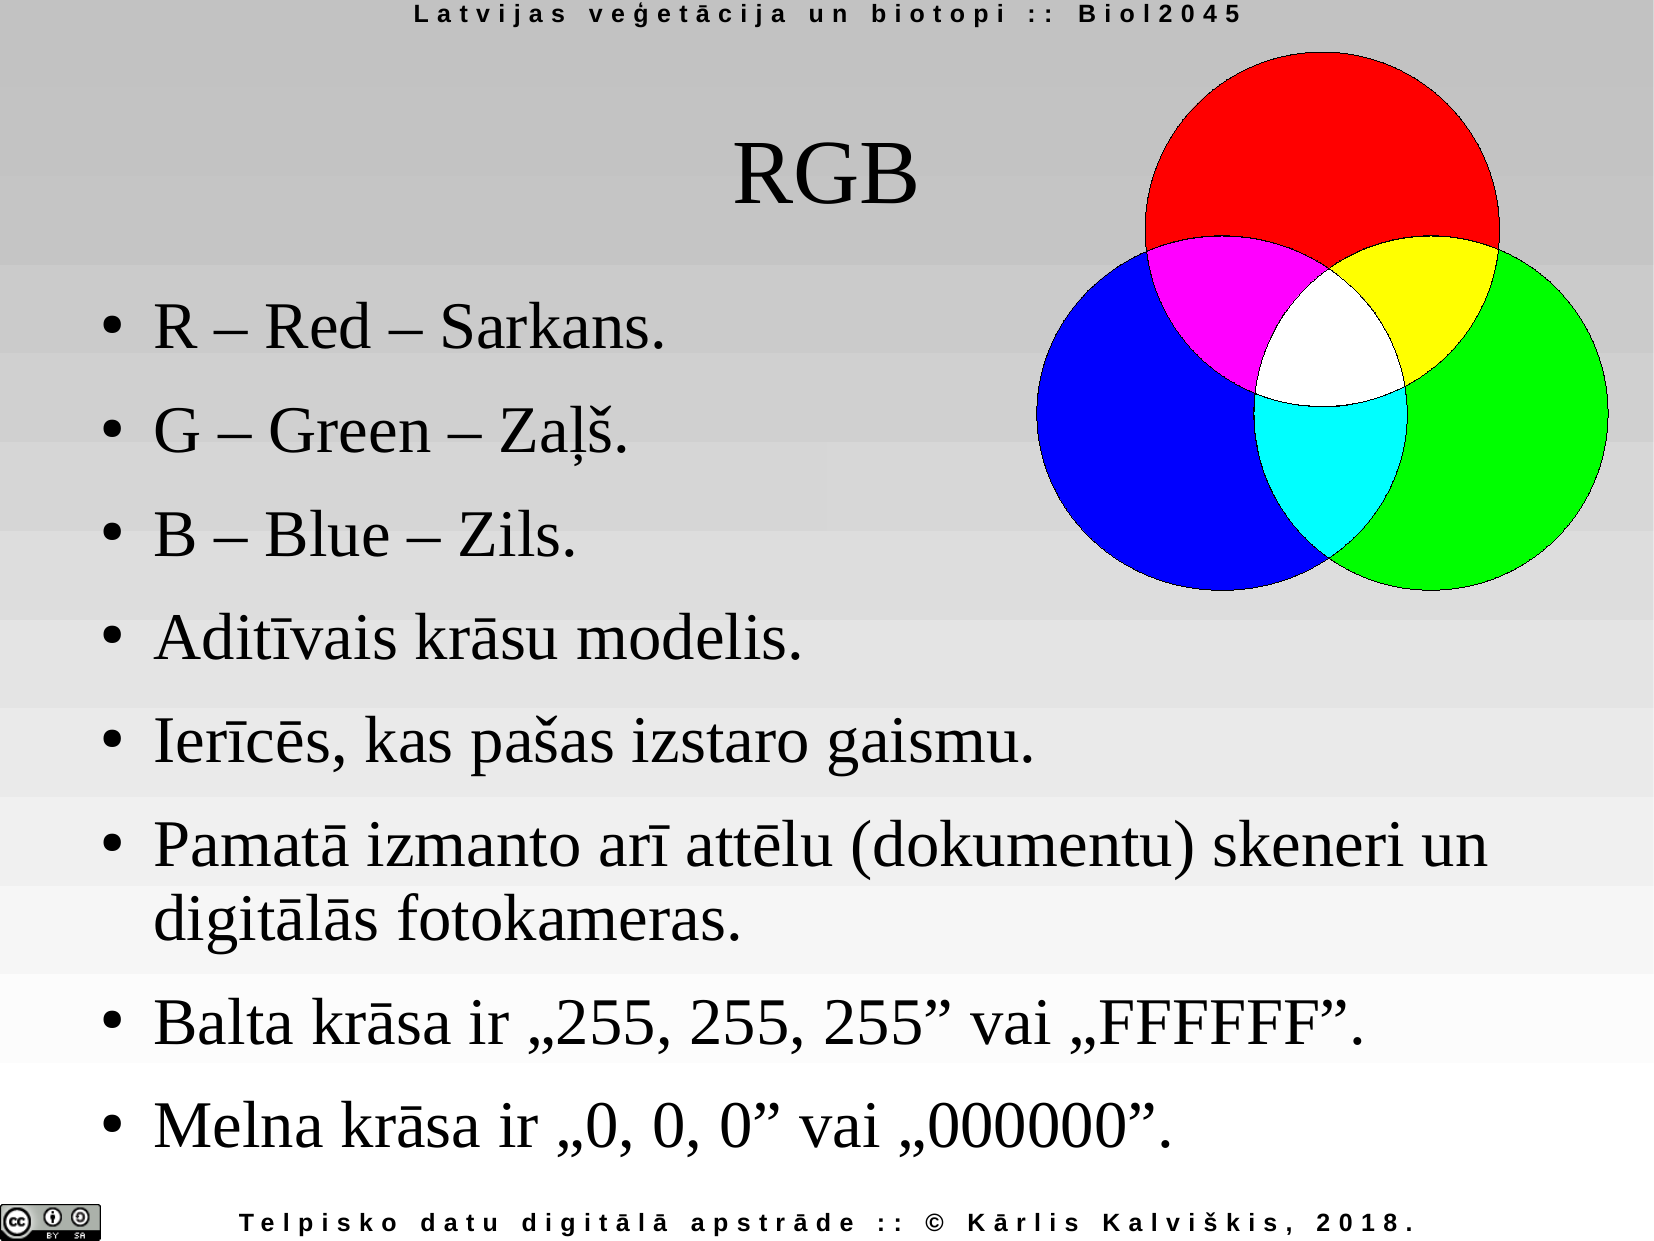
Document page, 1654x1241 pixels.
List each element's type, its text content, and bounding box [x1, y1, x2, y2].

title RGB [29, 49, 1625, 296]
picture [0, 0, 1654, 1241]
list R – Red – Sarkans. G – Green – Zaļš. B – Blue – Zils. Aditīvais krāsu modelis. Ierīcēs, kas pašas izstaro gaismu. Pamatā izmanto arī attēlu (dokumentu) skeneri un digitālās fotokameras. Balta krāsa ir „255, 255, 255” vai „FFFFFF”. Melna krāsa ir „0, 0, 0” vai „000000”. [82, 289, 1571, 1163]
text_box [1036, 52, 1609, 591]
